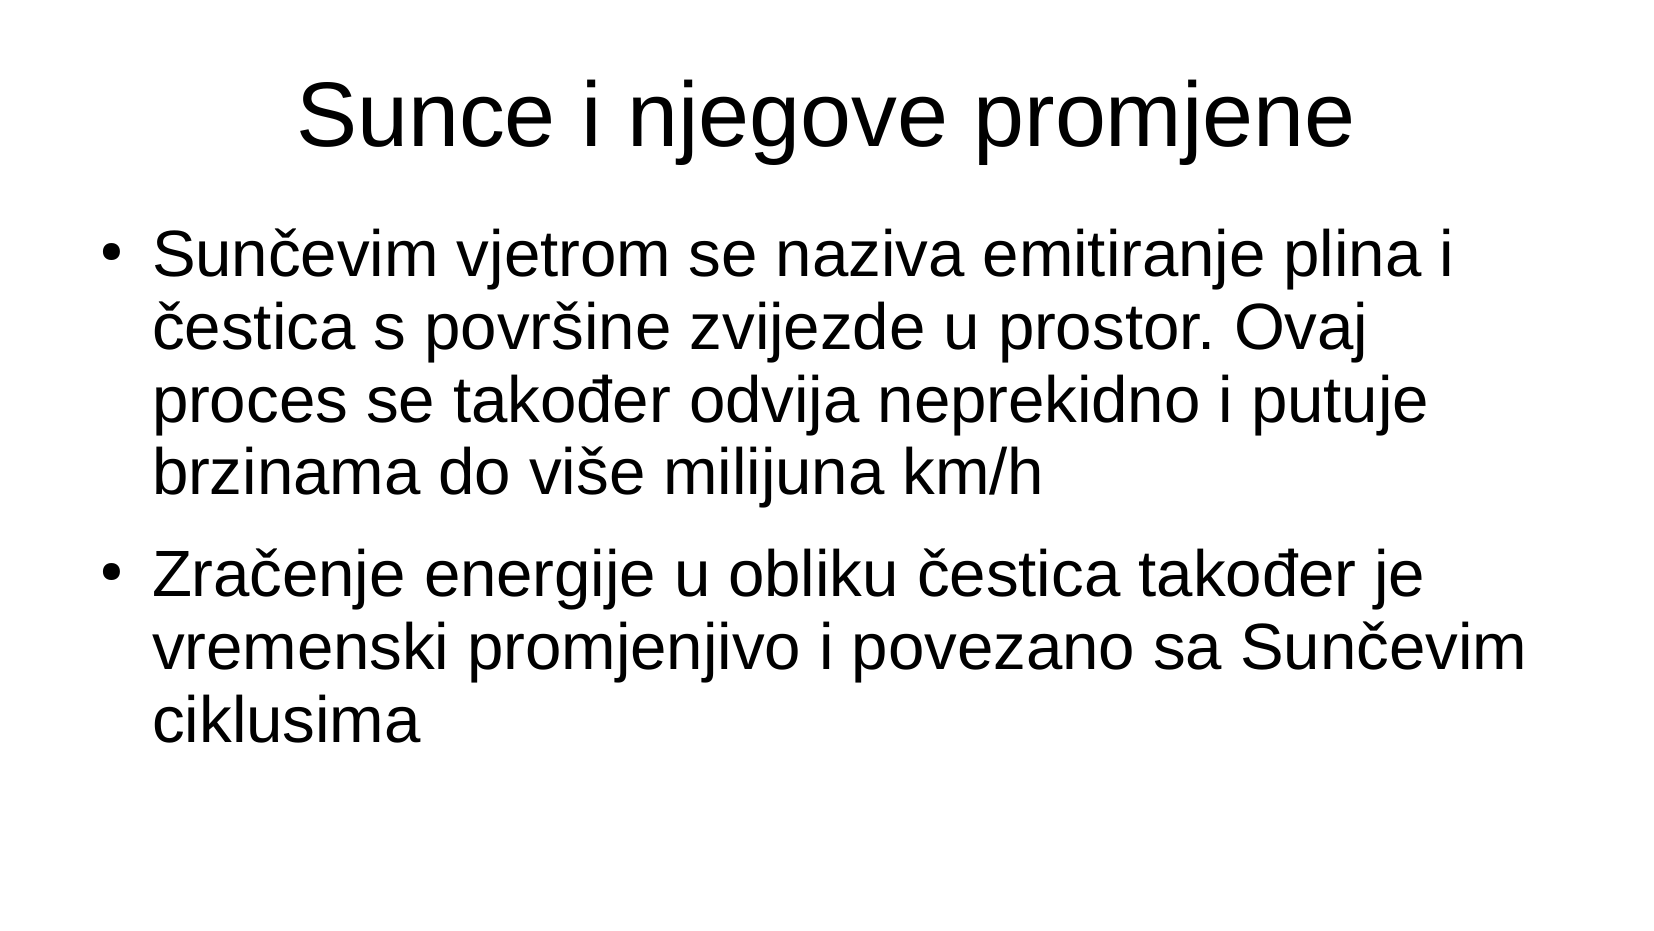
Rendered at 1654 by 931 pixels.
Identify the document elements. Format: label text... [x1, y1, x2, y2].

title Sunce i njegove promjene [82, 37, 1571, 193]
list Sunčevim vjetrom se naziva emitiranje plina i čestica s površine zvijezde u prostor. Ovaj proces se također odvija neprekidno i putuje brzinama do više milijuna km/h Zračenje energije u obliku čestica također je vremenski promjenjivo i povezano sa Sunčevim ciklusima [82, 217, 1571, 758]
